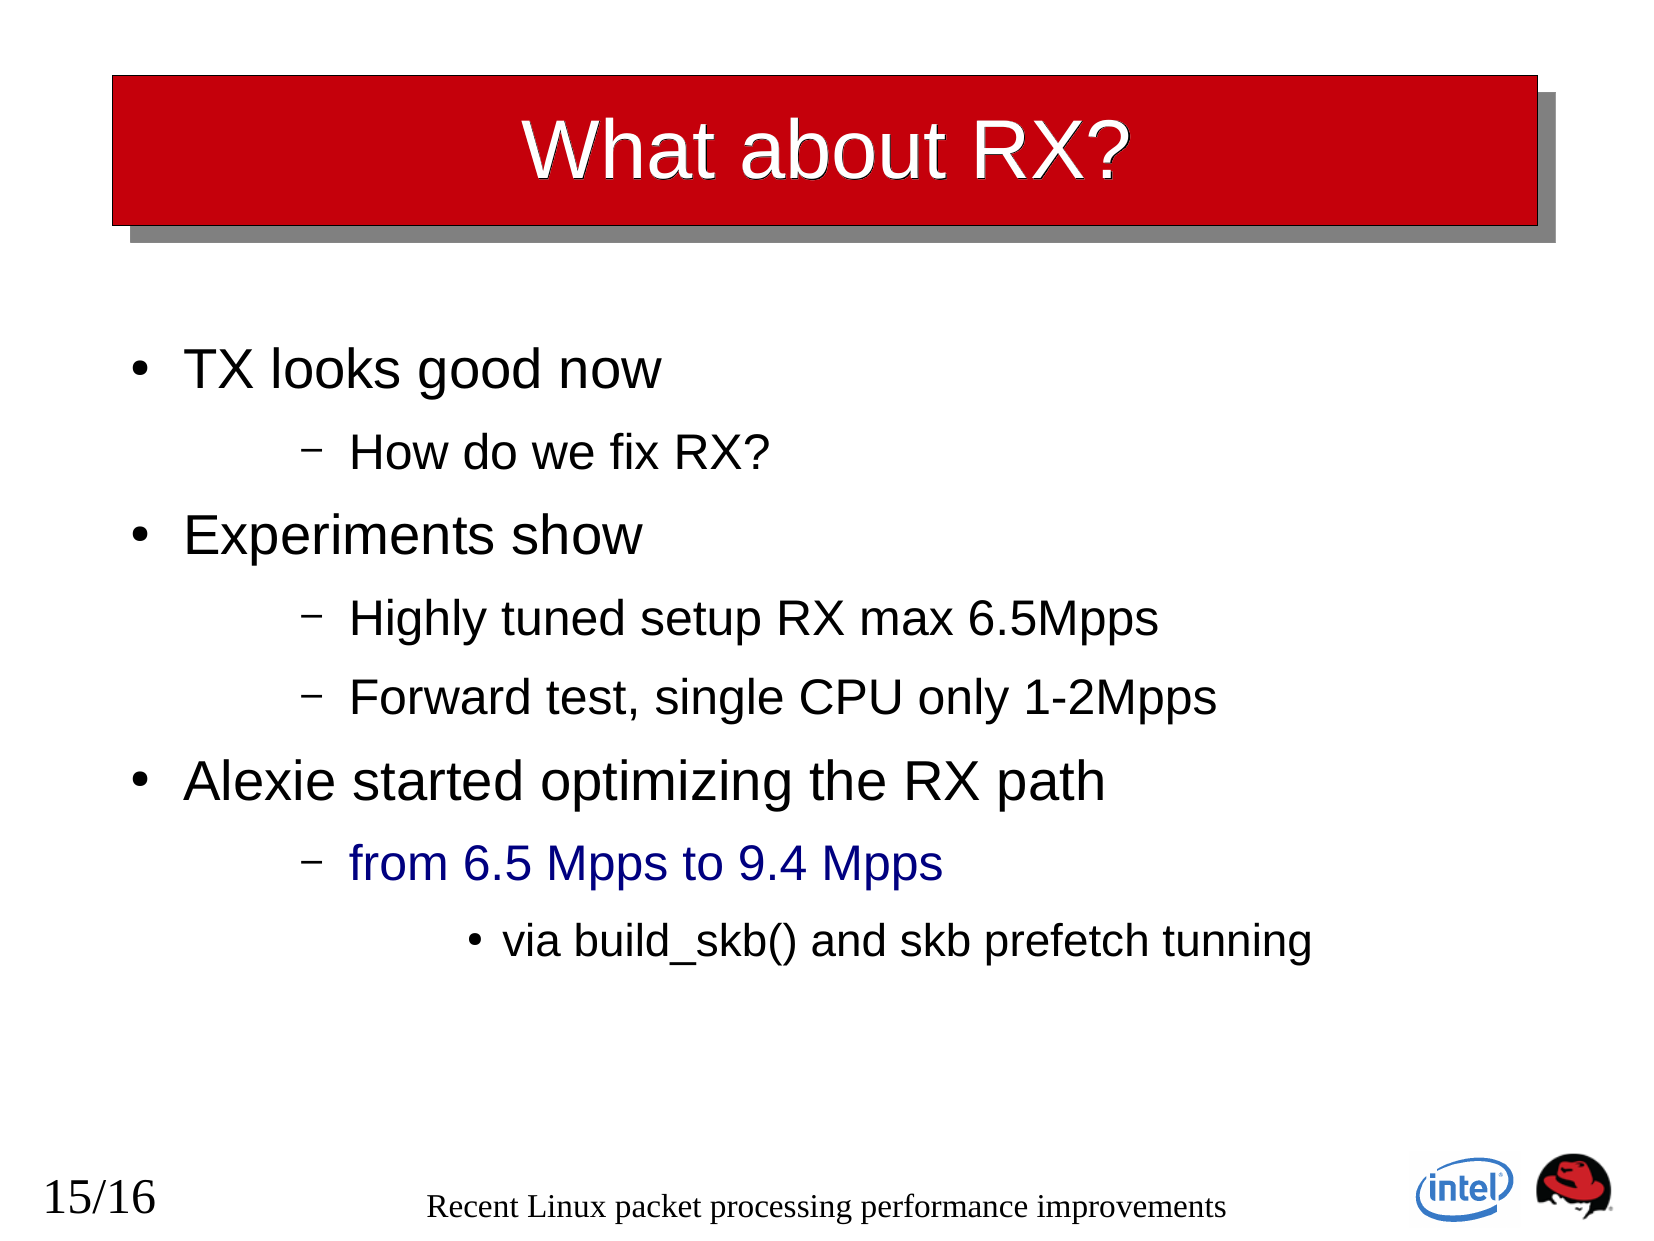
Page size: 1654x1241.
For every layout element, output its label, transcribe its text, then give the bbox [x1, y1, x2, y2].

picture [1535, 1151, 1619, 1229]
picture [1409, 1151, 1521, 1228]
title What about RX? [116, 75, 1538, 226]
list TX looks good now How do we fix RX? Experiments show Highly tuned setup RX max 6.5Mpps Forward test, single CPU only 1-2Mpps Alexie started optimizing the RX path from 6.5 Mpps to 9.4 Mpps via build_skb() and skb prefetch tunning [112, 337, 1538, 1126]
